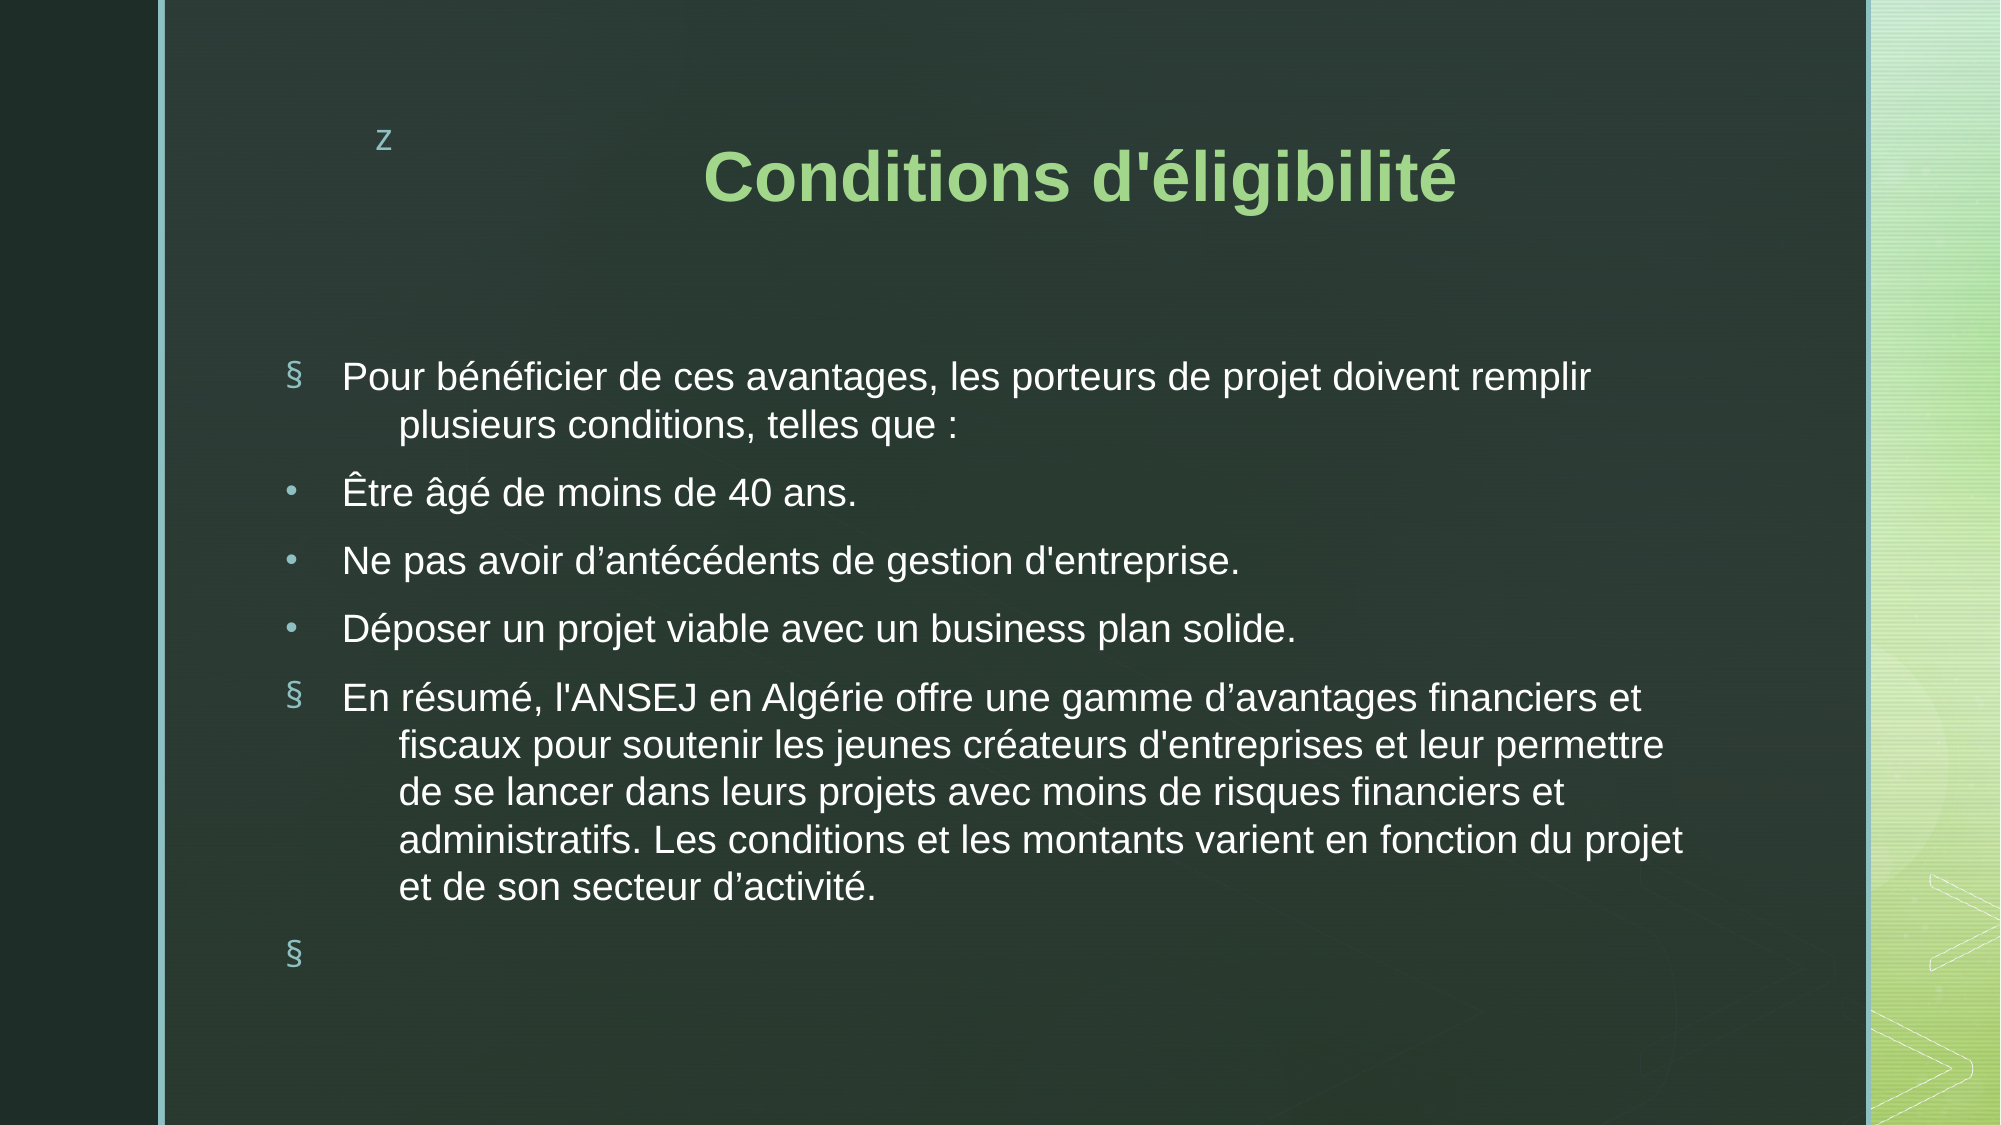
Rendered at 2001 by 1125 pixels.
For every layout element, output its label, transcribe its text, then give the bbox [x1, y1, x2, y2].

title Conditions d'éligibilité [428, 132, 1734, 310]
list Pour bénéficier de ces avantages, les porteurs de projet doivent remplir plusieurs conditions, telles que : Être âgé de moins de 40 ans. Ne pas avoir d’antécédents de gestion d'entreprise. Déposer un projet viable avec un business plan solide. En résumé, l'ANSEJ en Algérie offre une gamme d’avantages financiers et fiscaux pour soutenir les jeunes créateurs d'entreprises et leur permettre de se lancer dans leurs projets avec moins de risques financiers et administratifs. Les conditions et les montants varient en fonction du projet et de son secteur d’activité. [270, 336, 1734, 993]
